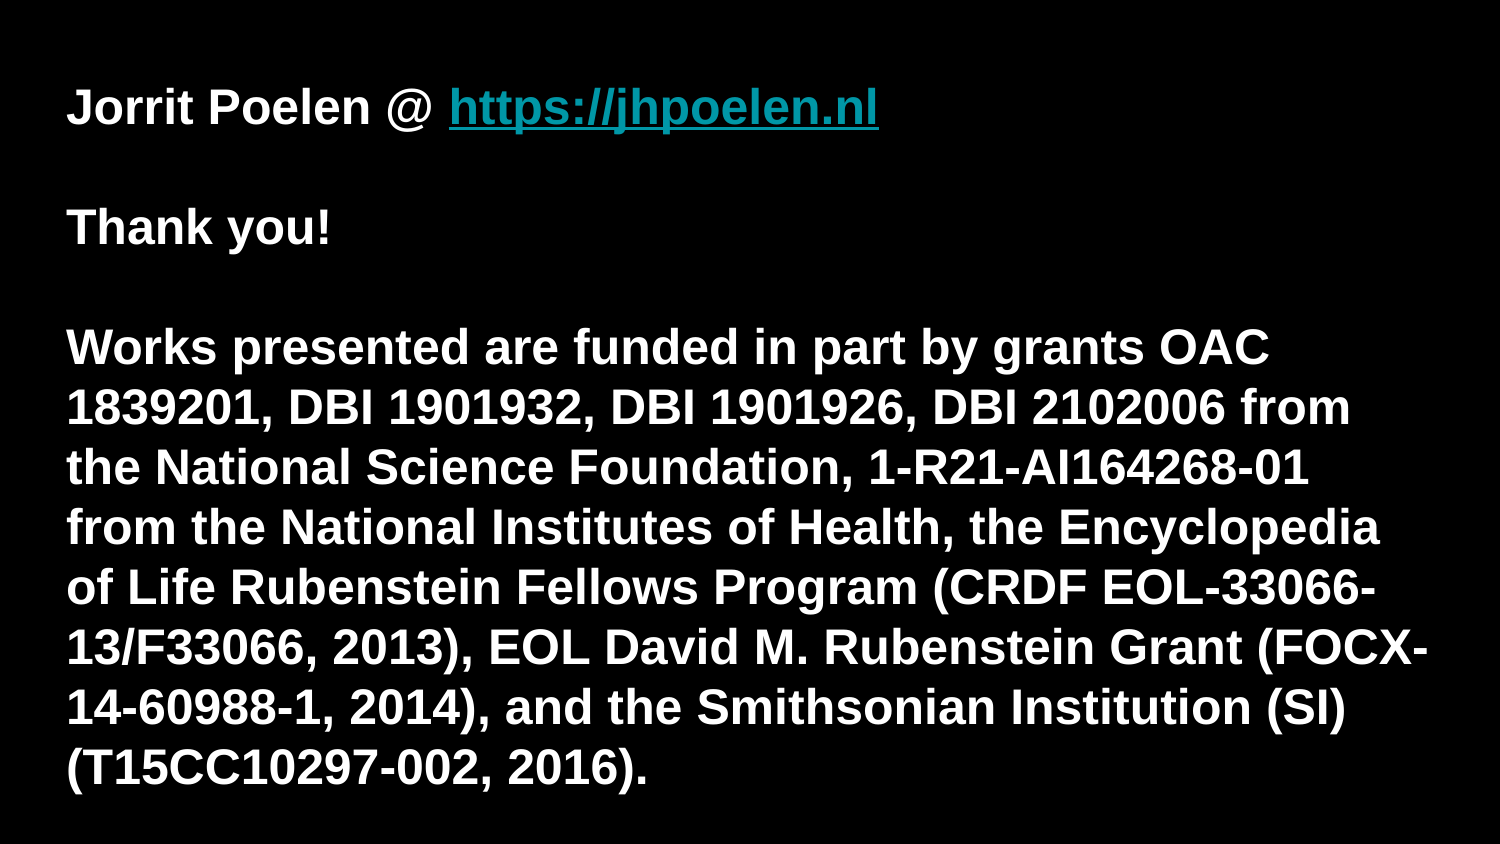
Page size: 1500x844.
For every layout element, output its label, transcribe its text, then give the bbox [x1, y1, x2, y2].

title Jorrit Poelen @ https://jhpoelen.nl Thank you! Works presented are funded in part by grants OAC 1839201, DBI 1901932, DBI 1901926, DBI 2102006 from the National Science Foundation, 1-R21-AI164268-01 from the National Institutes of Health, the Encyclopedia of Life Rubenstein Fellows Program (CRDF EOL-33066-13/F33066, 2013), EOL David M. Rubenstein Grant (FOCX-14-60988-1, 2014), and the Smithsonian Institution (SI) (T15CC10297-002, 2016). [51, 59, 1449, 397]
